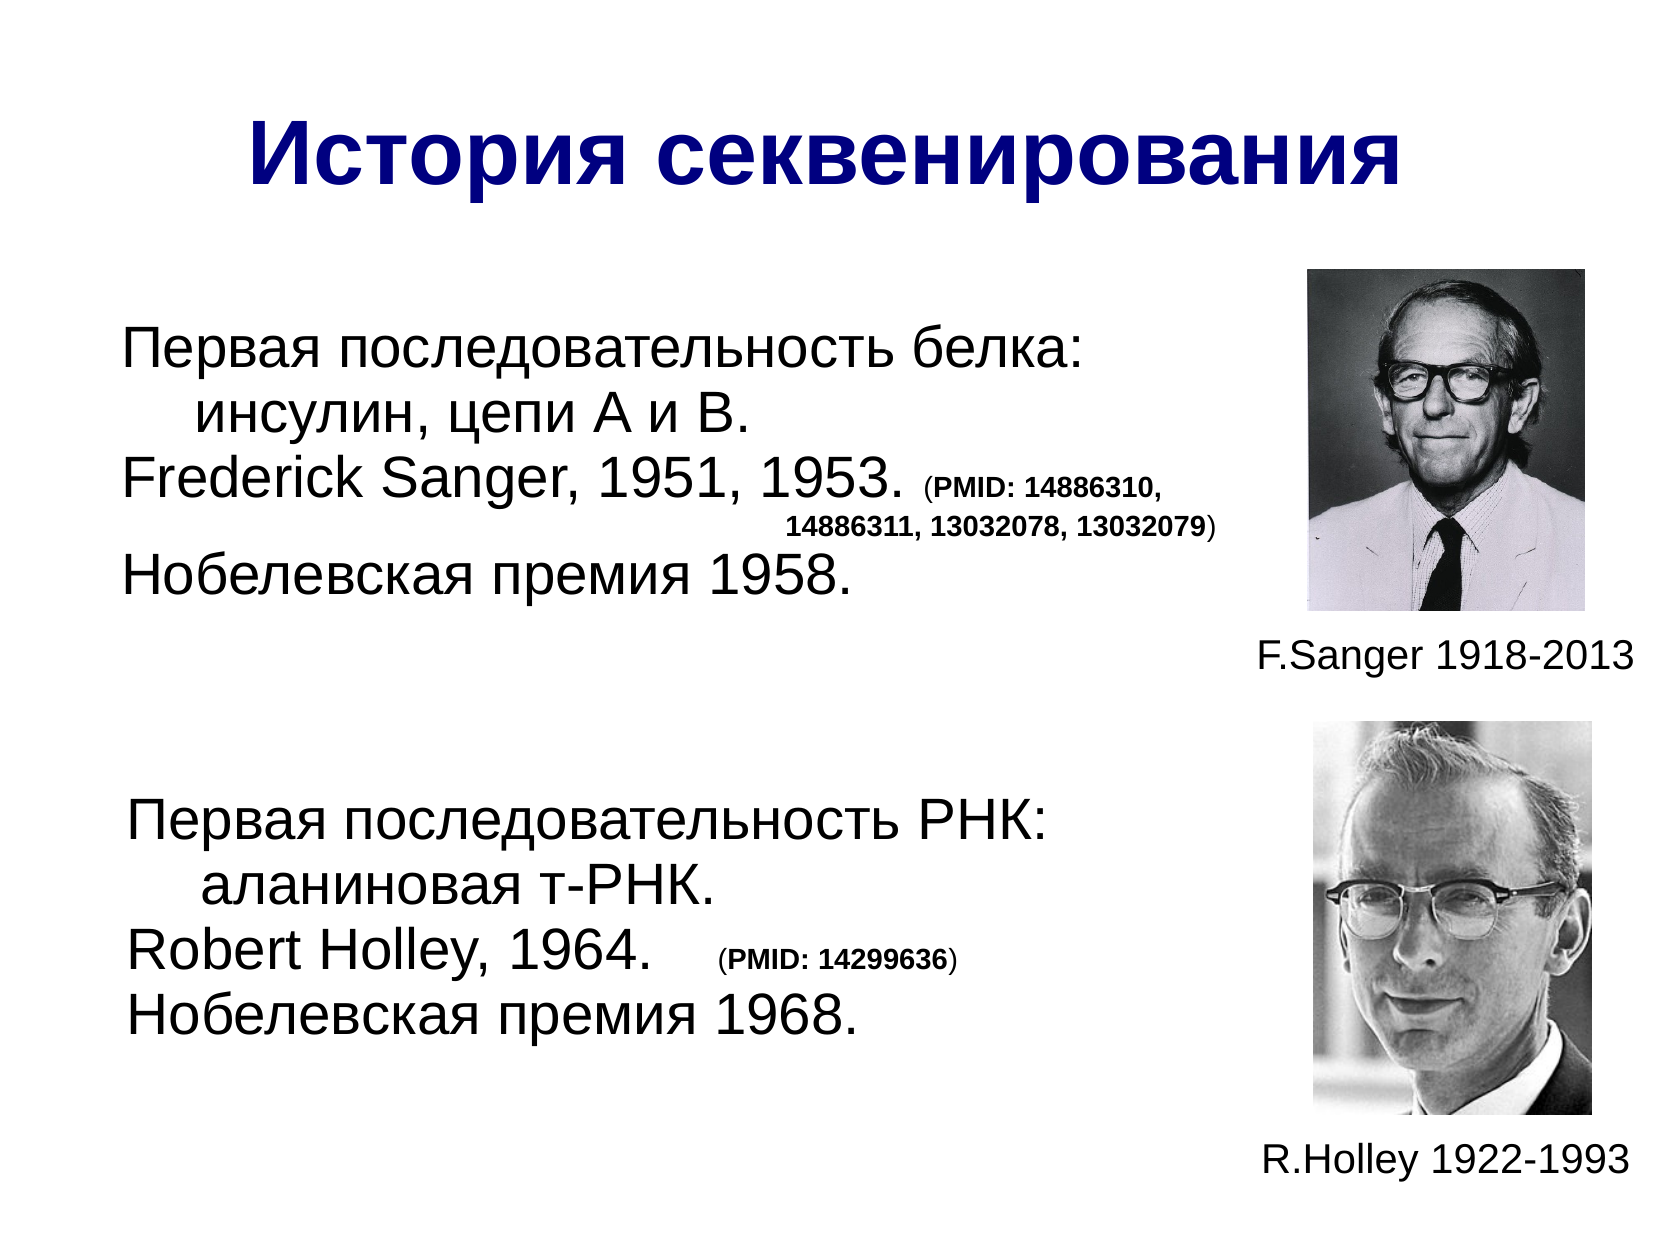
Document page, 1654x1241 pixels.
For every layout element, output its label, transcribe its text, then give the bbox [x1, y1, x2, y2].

text_box Первая последовательность белка: инсулин, цепи А и В. Frederick Sanger, 1951, 1953. (PMID: 14886310, 14886311, 13032078, 13032079) Нобелевская премия 1958. [106, 307, 1241, 615]
text_box Первая последовательность РНК: аланиновая т-РНК. Robert Holley, 1964. (PMID: 14299636) Нобелевская премия 1968. [112, 779, 1164, 1055]
picture [1313, 721, 1592, 1115]
title История секвенирования [82, 49, 1571, 257]
text_box F.Sanger 1918-2013 [1241, 620, 1651, 686]
text_box R.Holley 1922-1993 [1246, 1124, 1646, 1189]
picture [1307, 269, 1585, 611]
